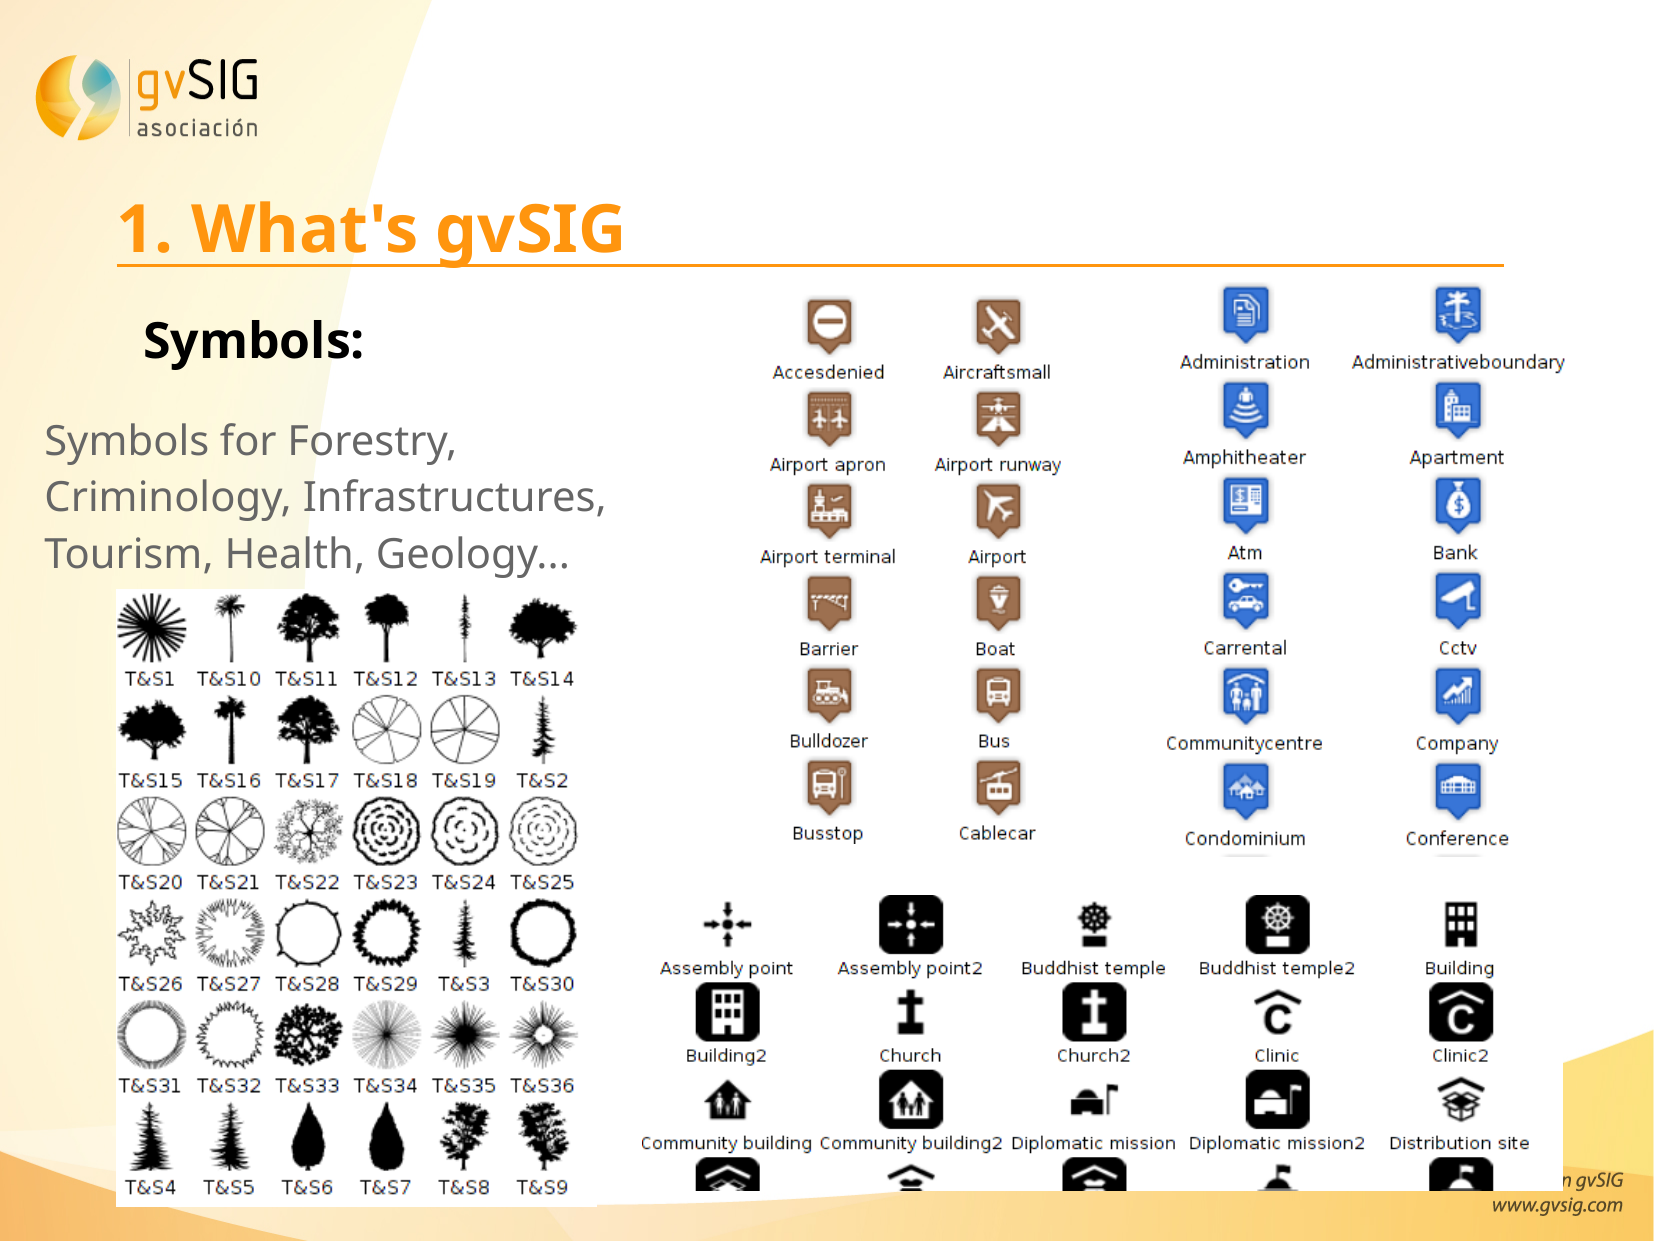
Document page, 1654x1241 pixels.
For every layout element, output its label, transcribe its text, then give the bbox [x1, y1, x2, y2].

title 1. What's gvSIG [116, 177, 1605, 276]
title Symbols: [143, 260, 1439, 419]
text_box Symbols for Forestry, Criminology, Infrastructures, Tourism, Health, Geology... [29, 402, 714, 773]
picture [0, 0, 1654, 1241]
